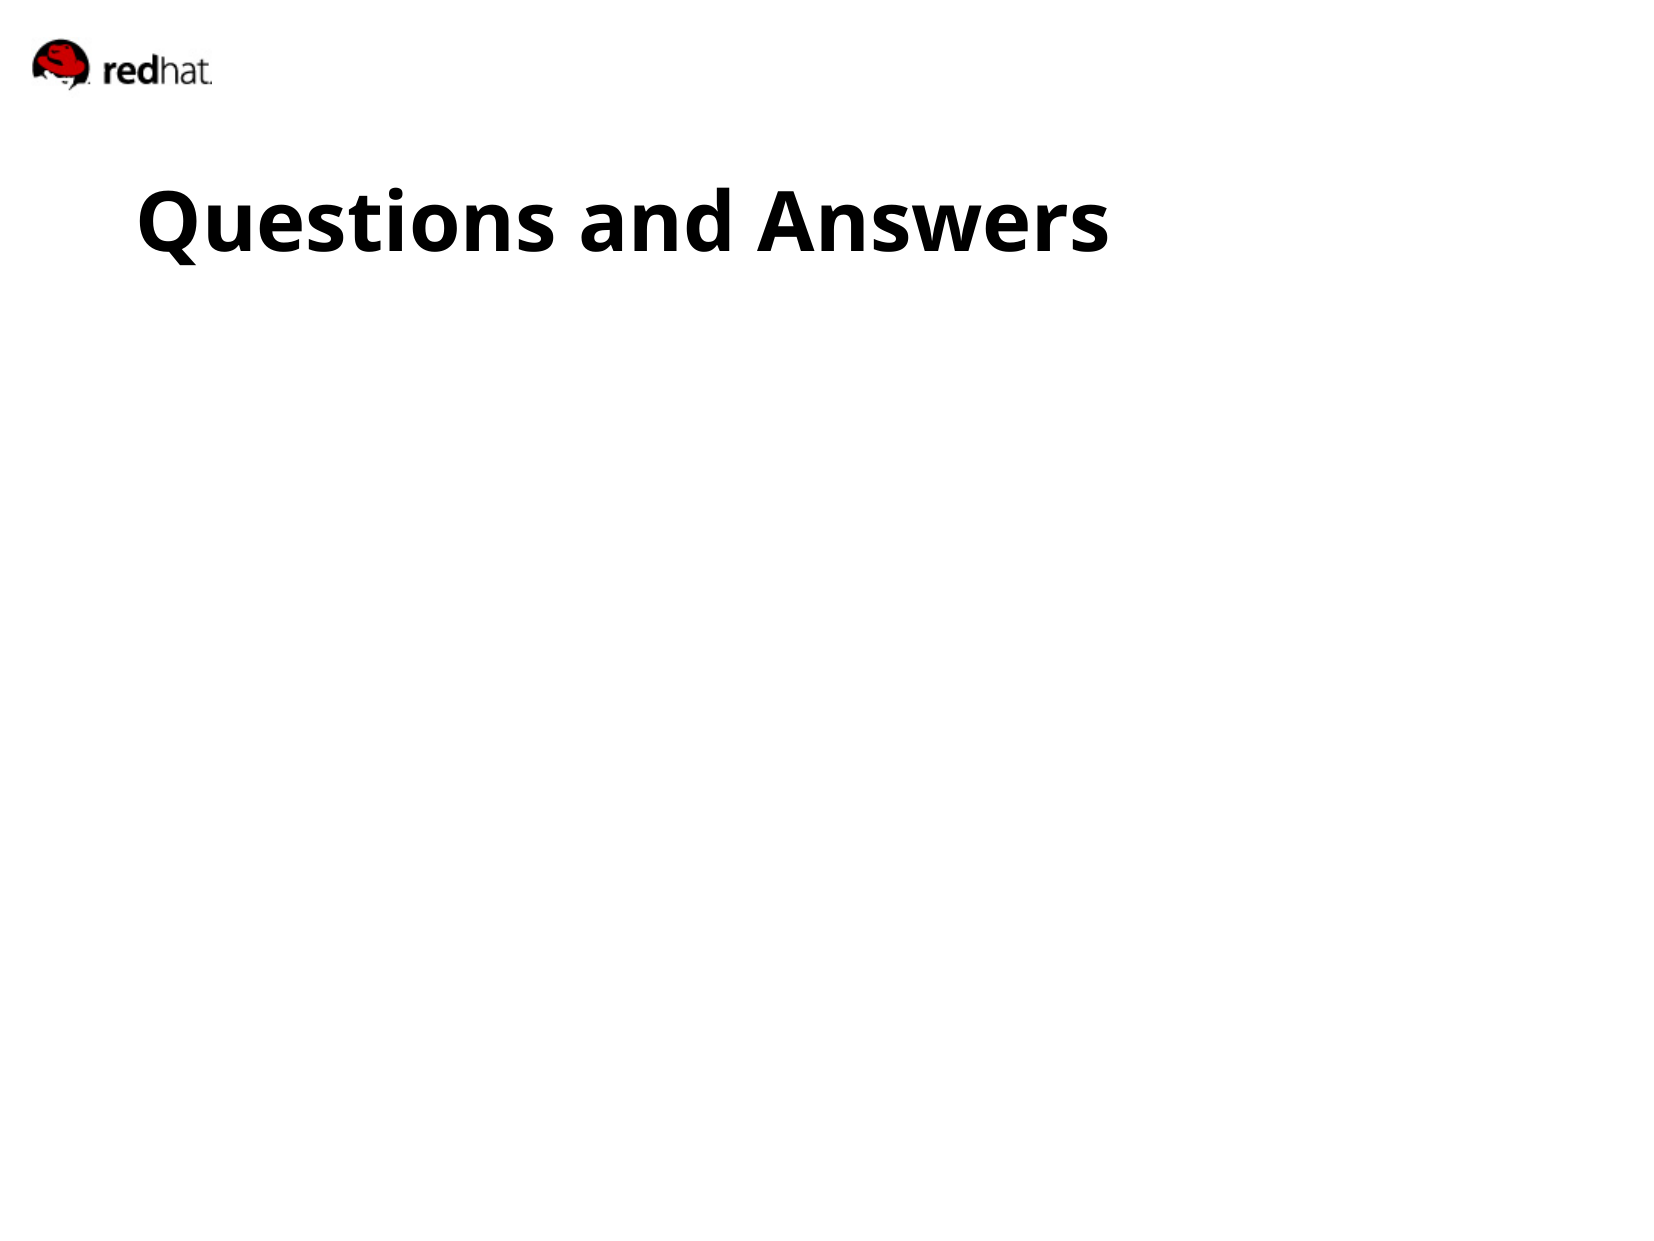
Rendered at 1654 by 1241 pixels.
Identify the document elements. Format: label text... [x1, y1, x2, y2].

title Questions and Answers [135, 136, 1541, 302]
picture [31, 37, 212, 98]
